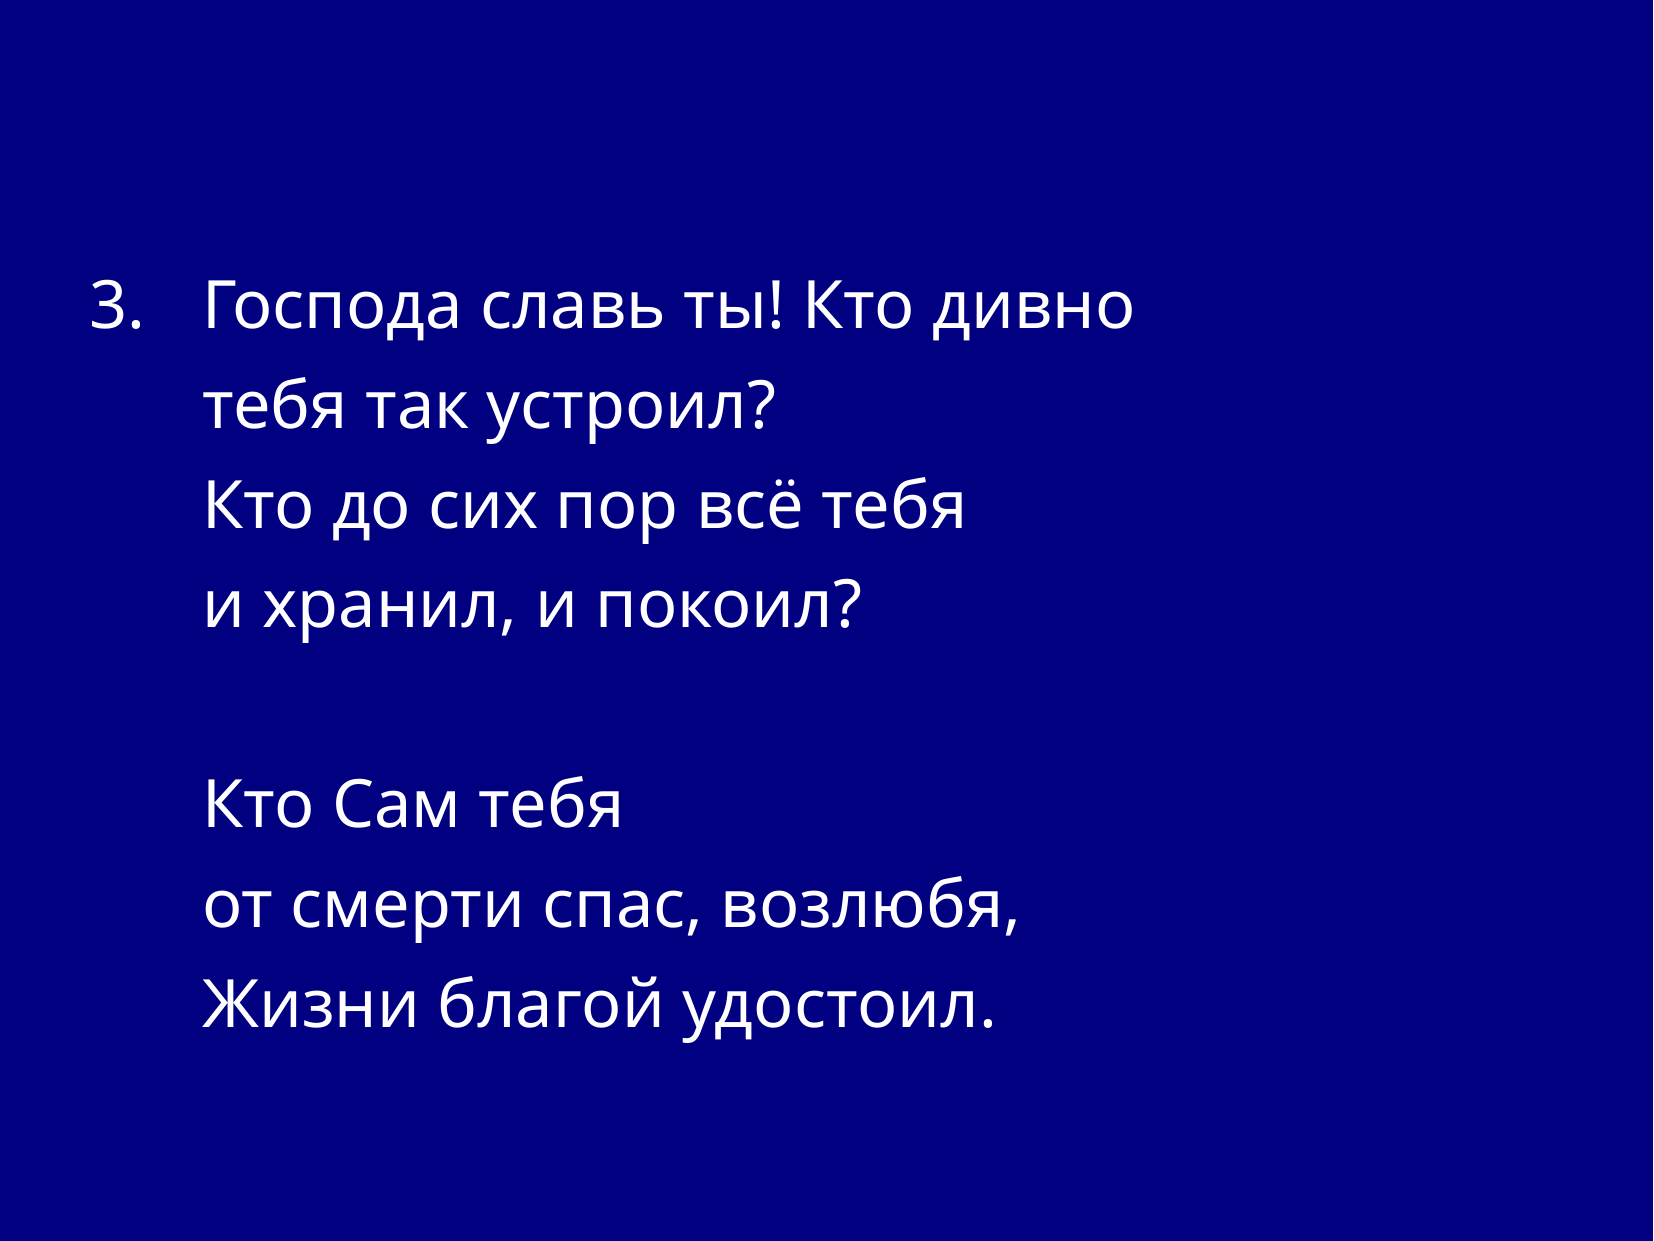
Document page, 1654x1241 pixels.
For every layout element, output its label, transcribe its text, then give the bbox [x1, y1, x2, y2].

text_box 3. Господа славь ты! Кто дивно тебя так устроил? Кто до сих пор всё тебя и хранил, и покоил? Кто Сам тебя от смерти спас, возлюбя, Жизни благой удостоил. [75, 150, 1576, 1163]
